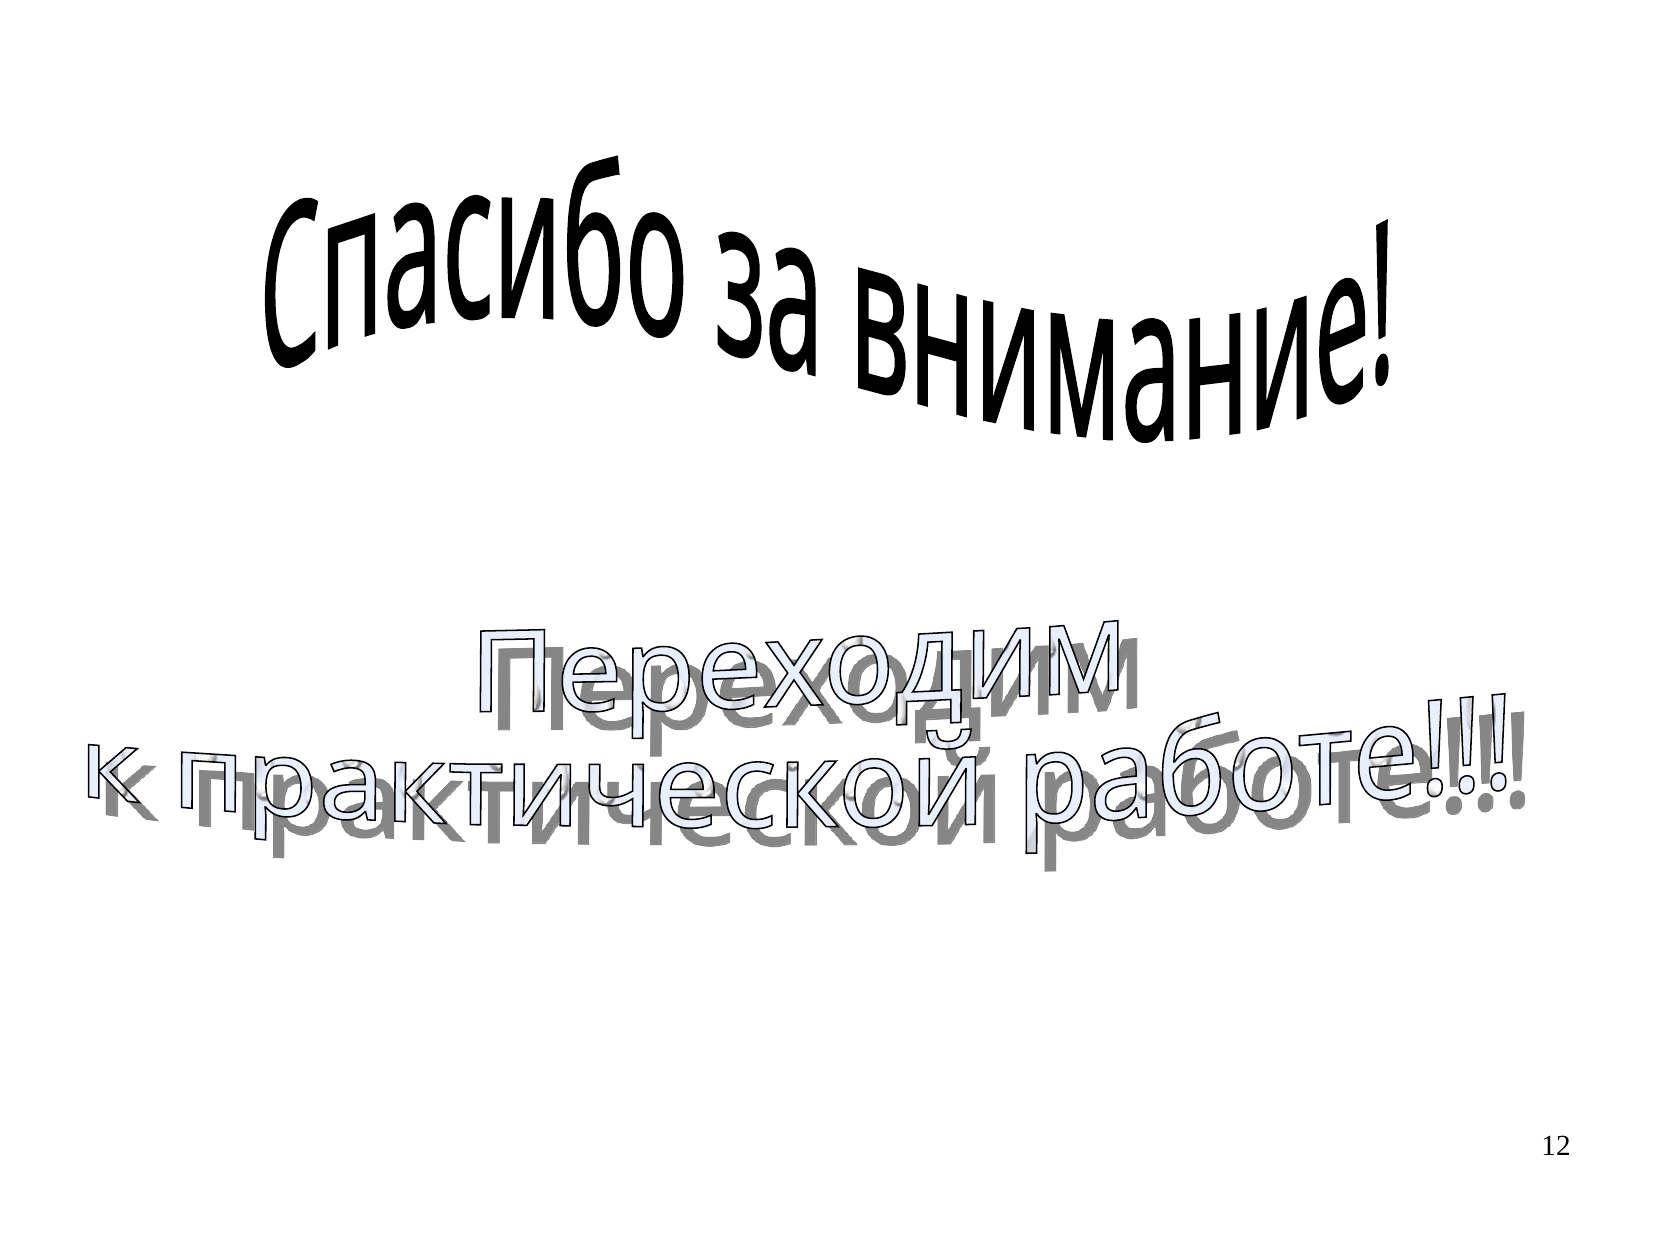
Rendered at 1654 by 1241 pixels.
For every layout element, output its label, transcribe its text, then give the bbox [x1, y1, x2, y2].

text_box Спасибо за внимание! [718, 232, 761, 358]
text_box Переходим к практической работе!!! [896, 632, 962, 725]
text_box Переходим к практической работе!!! [88, 744, 140, 803]
text_box Переходим к практической работе!!! [513, 764, 571, 826]
text_box Спасибо за внимание! [502, 198, 553, 319]
text_box Переходим к практической работе!!! [323, 760, 376, 821]
text_box Переходим к практической работе!!! [973, 627, 1030, 699]
text_box Спасибо за внимание! [1319, 278, 1365, 404]
text_box Спасибо за внимание! [858, 268, 905, 395]
text_box Переходим к практической работе!!! [926, 729, 972, 750]
text_box Переходим к практической работе!!! [1094, 748, 1147, 821]
text_box Переходим к практической работе!!! [632, 646, 690, 739]
text_box Спасибо за внимание! [983, 300, 1034, 431]
text_box Спасибо за внимание! [918, 284, 967, 417]
text_box Переходим к практической работе!!! [726, 761, 774, 829]
text_box Переходим к практической работе!!! [844, 758, 903, 828]
text_box Переходим к практической работе!!! [702, 643, 757, 710]
text_box Спасибо за внимание! [567, 156, 620, 327]
text_box Спасибо за внимание! [1126, 318, 1173, 443]
text_box Спасибо за внимание! [328, 213, 375, 349]
text_box Переходим к практической работе!!! [394, 762, 446, 824]
text_box Спасибо за внимание! [630, 212, 683, 338]
text_box Переходим к практической работе!!! [1233, 737, 1292, 812]
text_box Переходим к практической работе!!! [1428, 699, 1442, 769]
text_box Спасибо за внимание! [1190, 313, 1240, 439]
text_box Переходим к практической работе!!! [1460, 696, 1474, 766]
text_box Спасибо за внимание! [448, 195, 490, 320]
text_box Переходим к практической работе!!! [829, 636, 889, 705]
text_box Спасибо за внимание! [1051, 313, 1113, 440]
text_box Переходим к практической работе!!! [181, 752, 236, 812]
text_box Переходим к практической работе!!! [919, 756, 976, 826]
text_box Переходим к практической работе!!! [1026, 752, 1083, 854]
text_box Переходим к практической работе!!! [659, 762, 715, 829]
text_box Спасибо за внимание! [770, 248, 815, 376]
text_box Переходим к практической работе!!! [450, 763, 502, 825]
text_box Переходим к практической работе!!! [589, 764, 644, 827]
text_box Спасибо за внимание! [1257, 296, 1306, 430]
text_box Переходим к практической работе!!! [786, 761, 839, 828]
text_box Переходим к практической работе!!! [1358, 726, 1413, 801]
text_box Переходим к практической работе!!! [1299, 731, 1351, 805]
text_box Переходим к практической работе!!! [764, 639, 824, 708]
text_box Переходим к практической работе!!! [1492, 693, 1505, 763]
text_box Спасибо за внимание! [388, 203, 434, 329]
text_box Переходим к практической работе!!! [1049, 620, 1118, 695]
text_box Переходим к практической работе!!! [562, 647, 617, 712]
text_box Спасибо за внимание! [1376, 220, 1388, 339]
text_box Переходим к практической работе!!! [255, 756, 312, 840]
text_box Переходим к практической работе!!! [480, 629, 545, 712]
text_box Спасибо за внимание! [265, 198, 318, 368]
text_box Переходим к практической работе!!! [1162, 712, 1221, 816]
